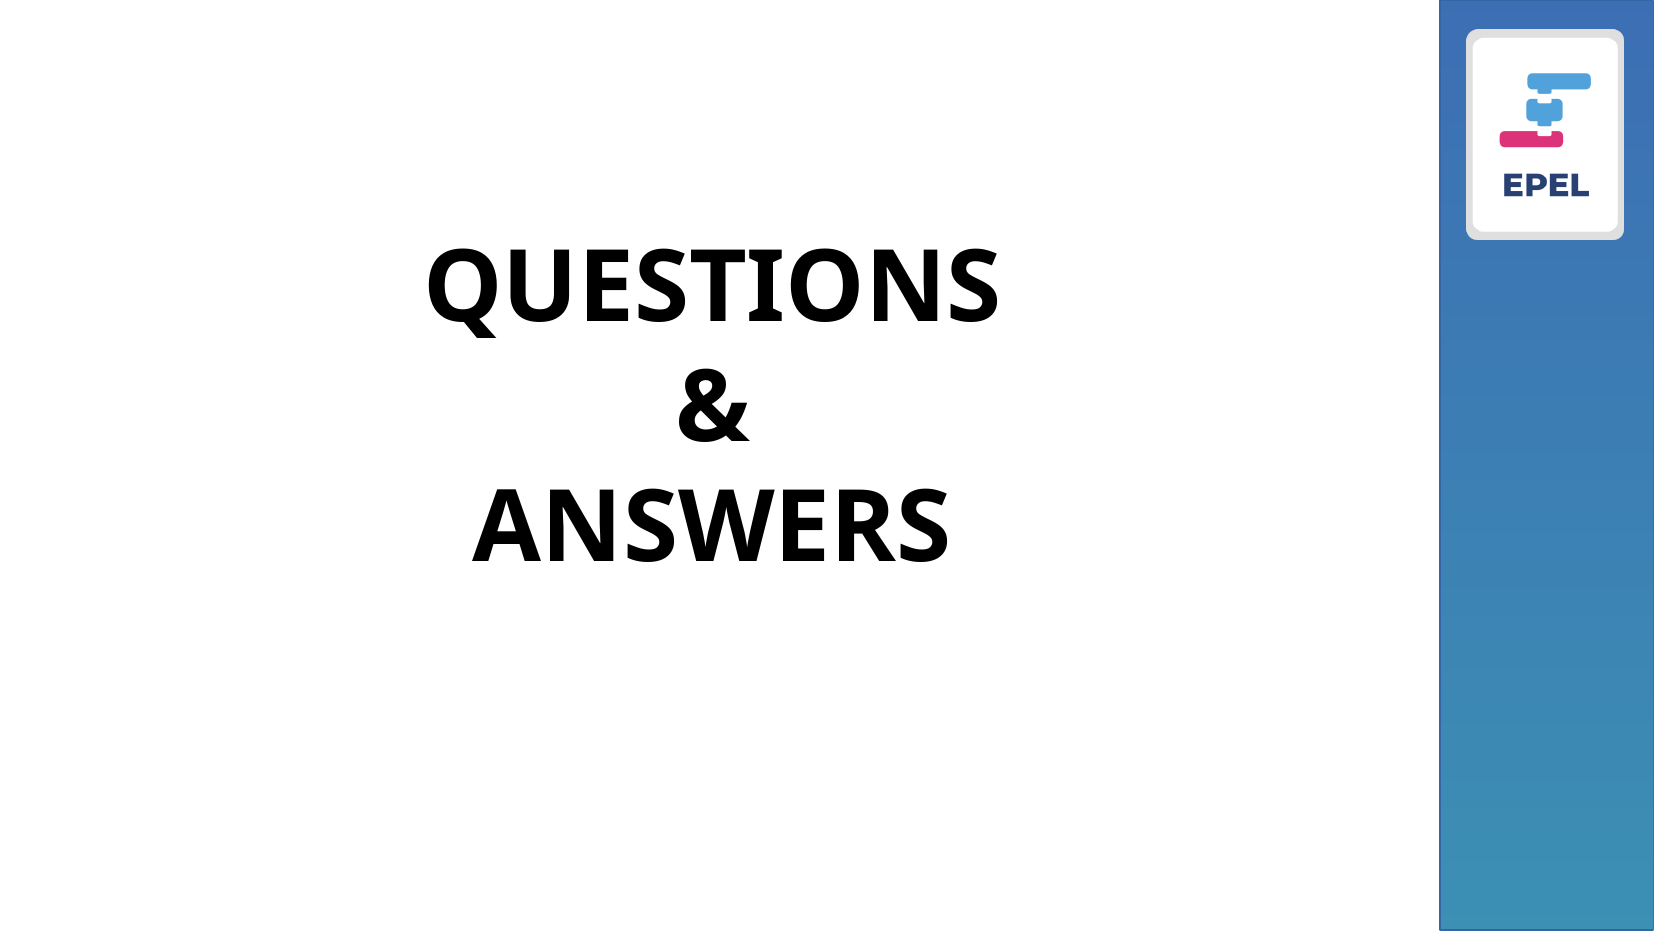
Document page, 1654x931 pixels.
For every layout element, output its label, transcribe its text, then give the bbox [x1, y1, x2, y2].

picture [1466, 29, 1624, 240]
text_box QUESTIONS & ANSWERS [254, 93, 1170, 837]
